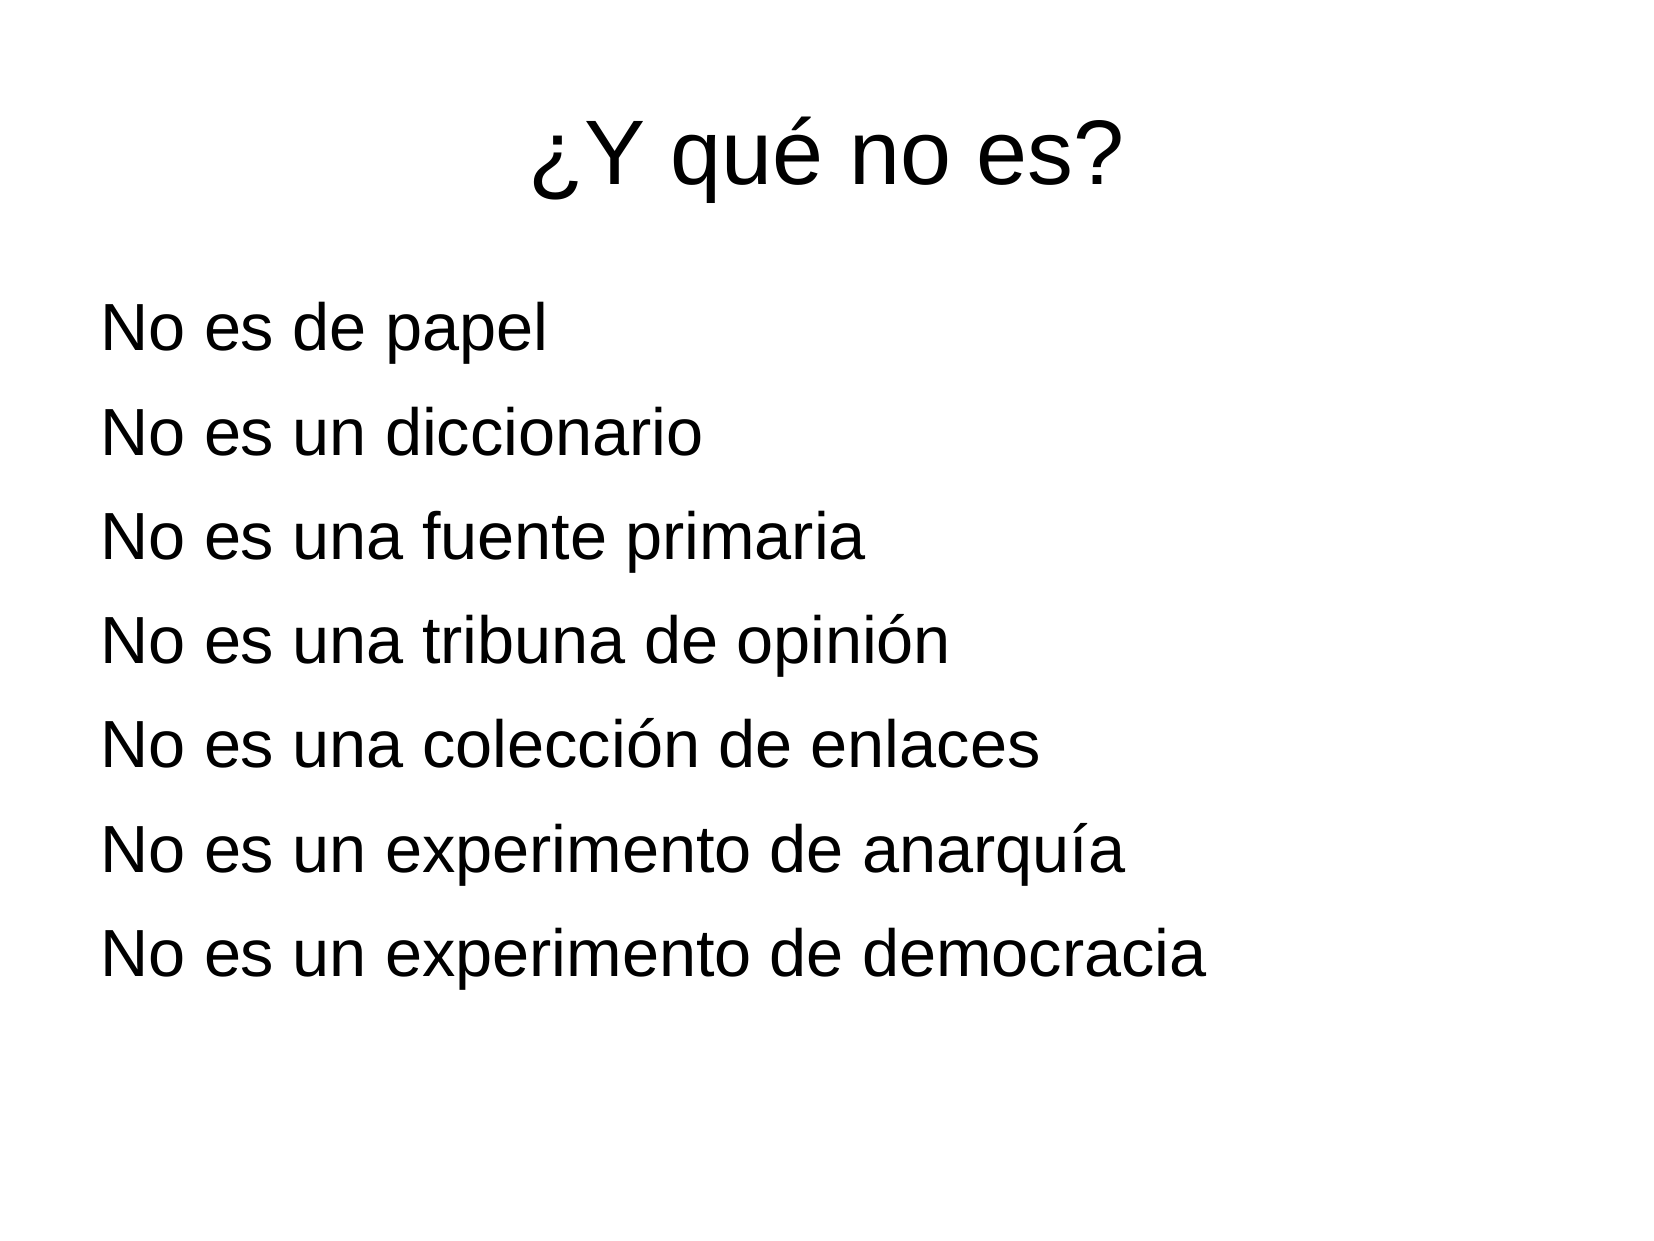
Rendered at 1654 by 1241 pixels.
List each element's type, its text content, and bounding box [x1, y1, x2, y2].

title ¿Y qué no es? [82, 49, 1571, 257]
list No es de papel No es un diccionario No es una fuente primaria No es una tribuna de opinión No es una colección de enlaces No es un experimento de anarquía No es un experimento de democracia [82, 290, 1571, 1109]
